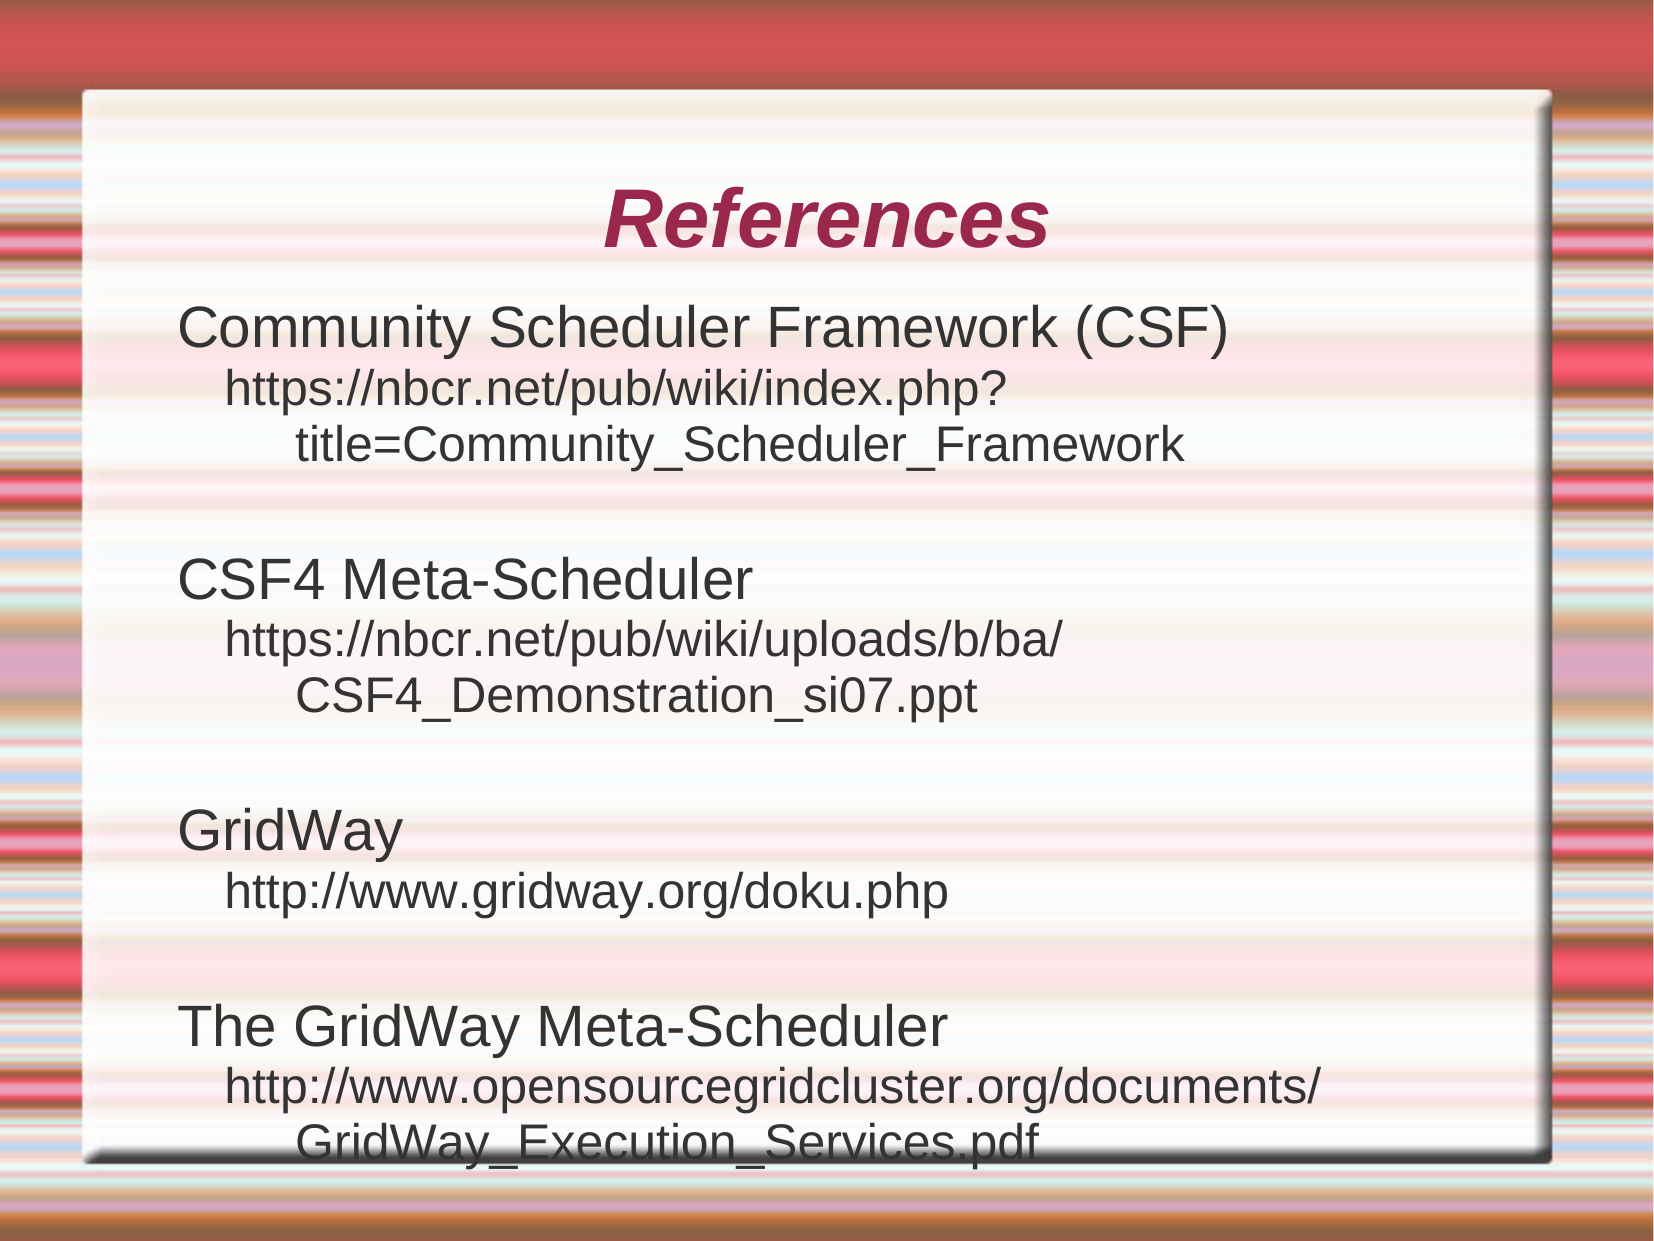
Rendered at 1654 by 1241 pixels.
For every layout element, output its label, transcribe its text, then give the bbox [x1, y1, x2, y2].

list Community Scheduler Framework (CSF) https://nbcr.net/pub/wiki/index.php?title=Community_Scheduler_Framework CSF4 Meta-Scheduler https://nbcr.net/pub/wiki/uploads/b/ba/CSF4_Demonstration_si07.ppt GridWay http://www.gridway.org/doku.php The GridWay Meta-Scheduler http://www.opensourcegridcluster.org/documents/GridWay_Execution_Services.pdf [118, 295, 1516, 1181]
title References [121, 122, 1534, 315]
picture [0, 0, 1654, 1241]
